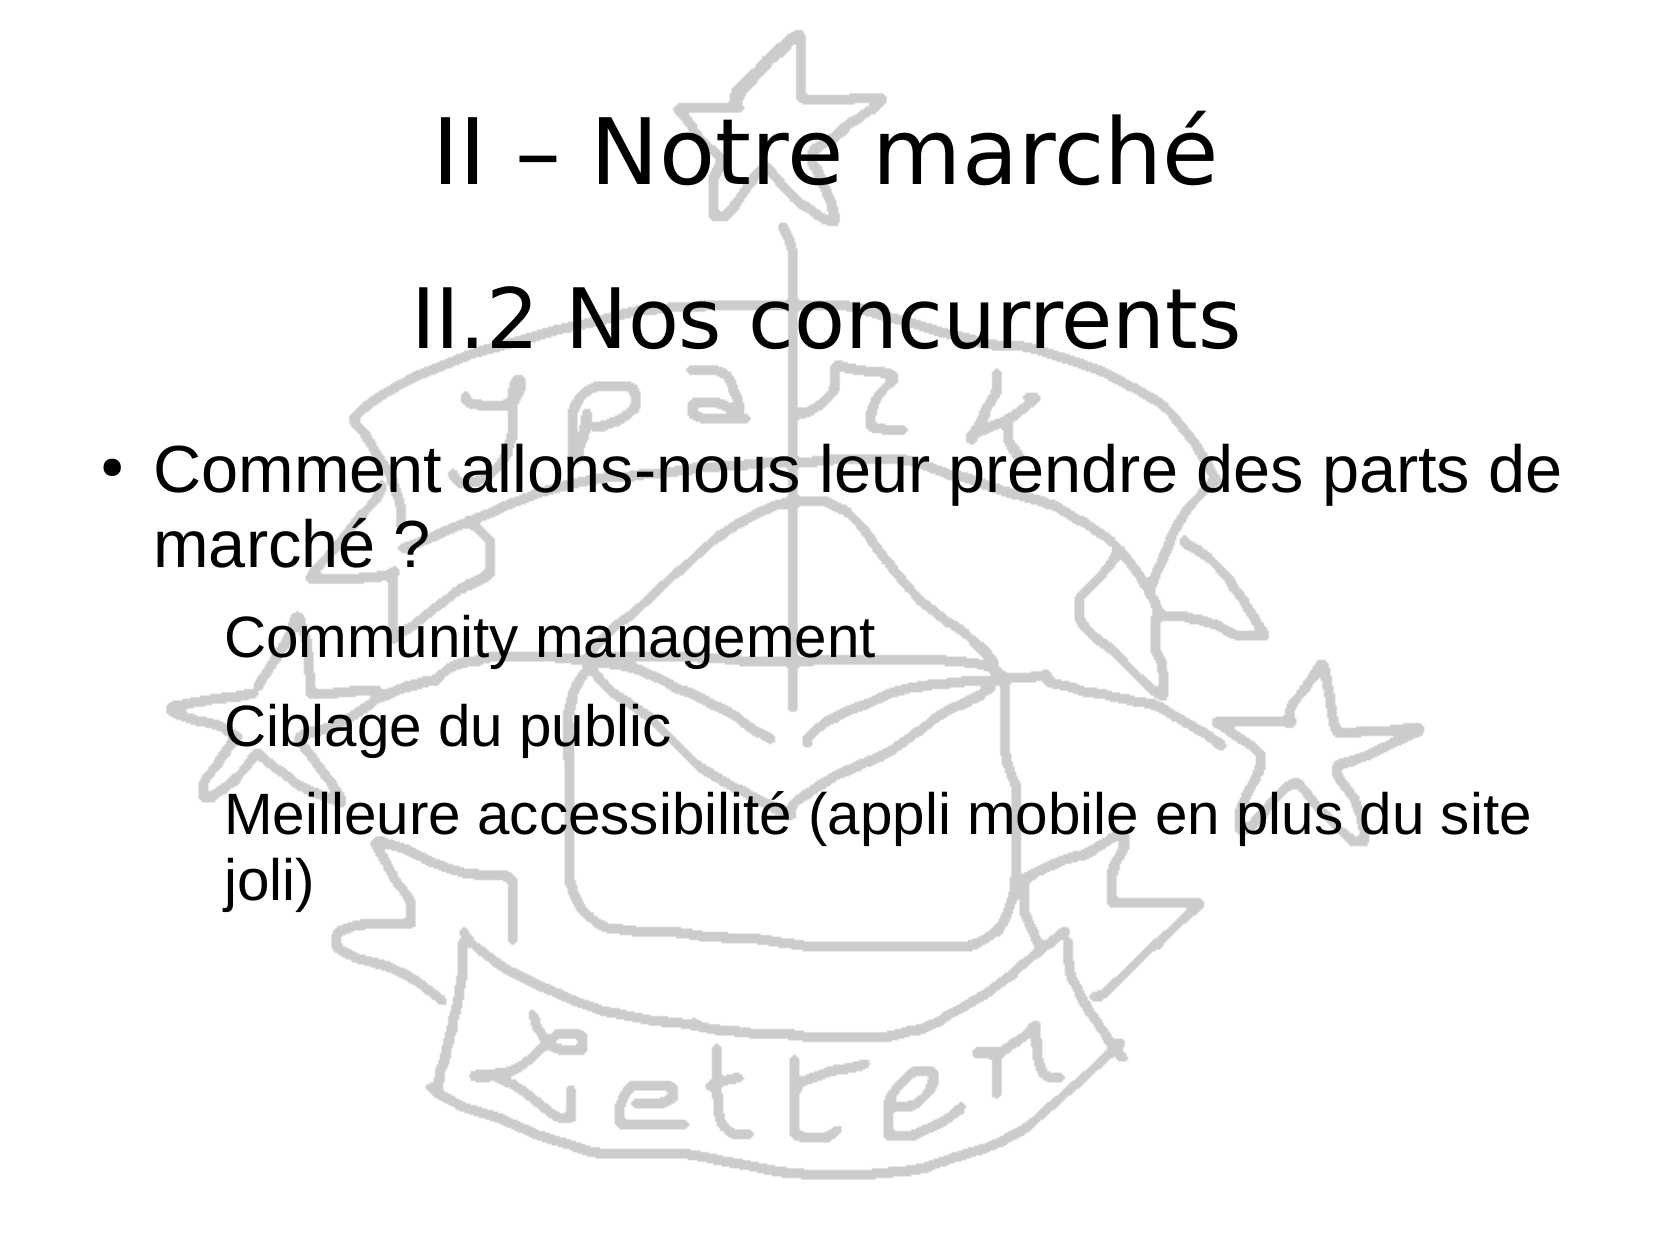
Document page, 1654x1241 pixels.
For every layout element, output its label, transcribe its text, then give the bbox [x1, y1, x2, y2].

picture [29, 361, 1648, 1241]
text_box II.2 Nos concurrents [0, 263, 1654, 361]
list Comment allons-nous leur prendre des parts de marché ? Community management Ciblage du public Meilleure accessibilité (appli mobile en plus du site joli) [82, 431, 1571, 1152]
picture [29, 11, 1648, 263]
title II – Notre marché [82, 49, 1571, 257]
